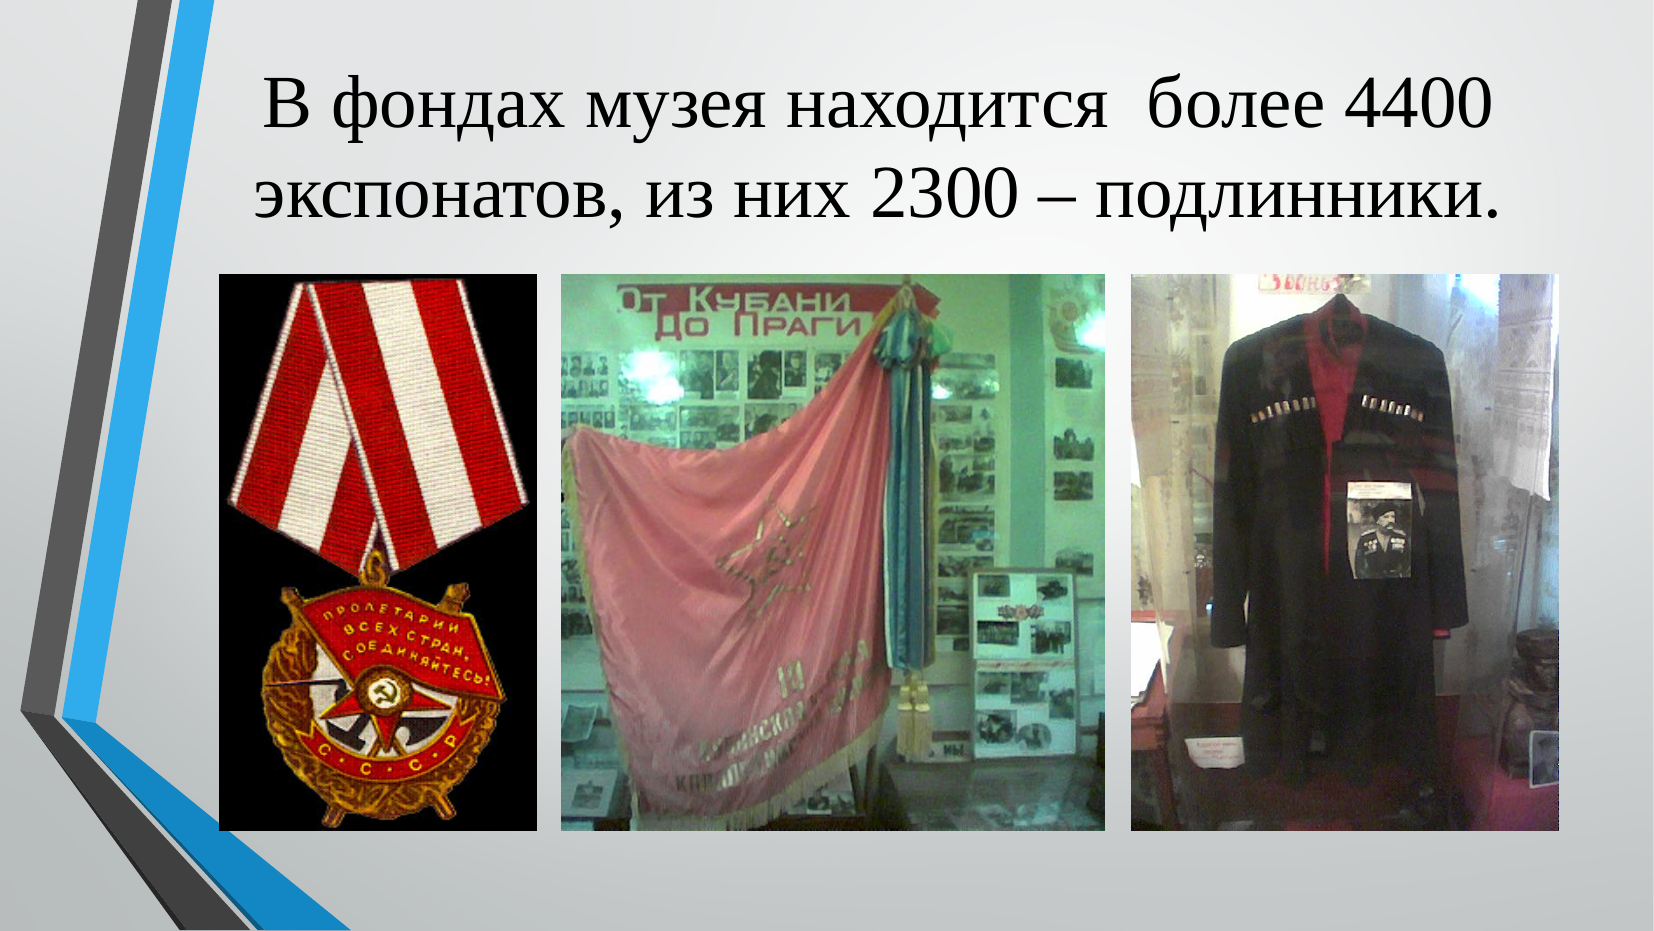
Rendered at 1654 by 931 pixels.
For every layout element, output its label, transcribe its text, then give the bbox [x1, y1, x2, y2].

chart [561, 274, 1105, 831]
picture [1131, 274, 1559, 831]
picture [219, 274, 537, 831]
title В фондах музея находится более 4400 экспонатов, из них 2300 – подлинники. [199, 23, 1559, 262]
